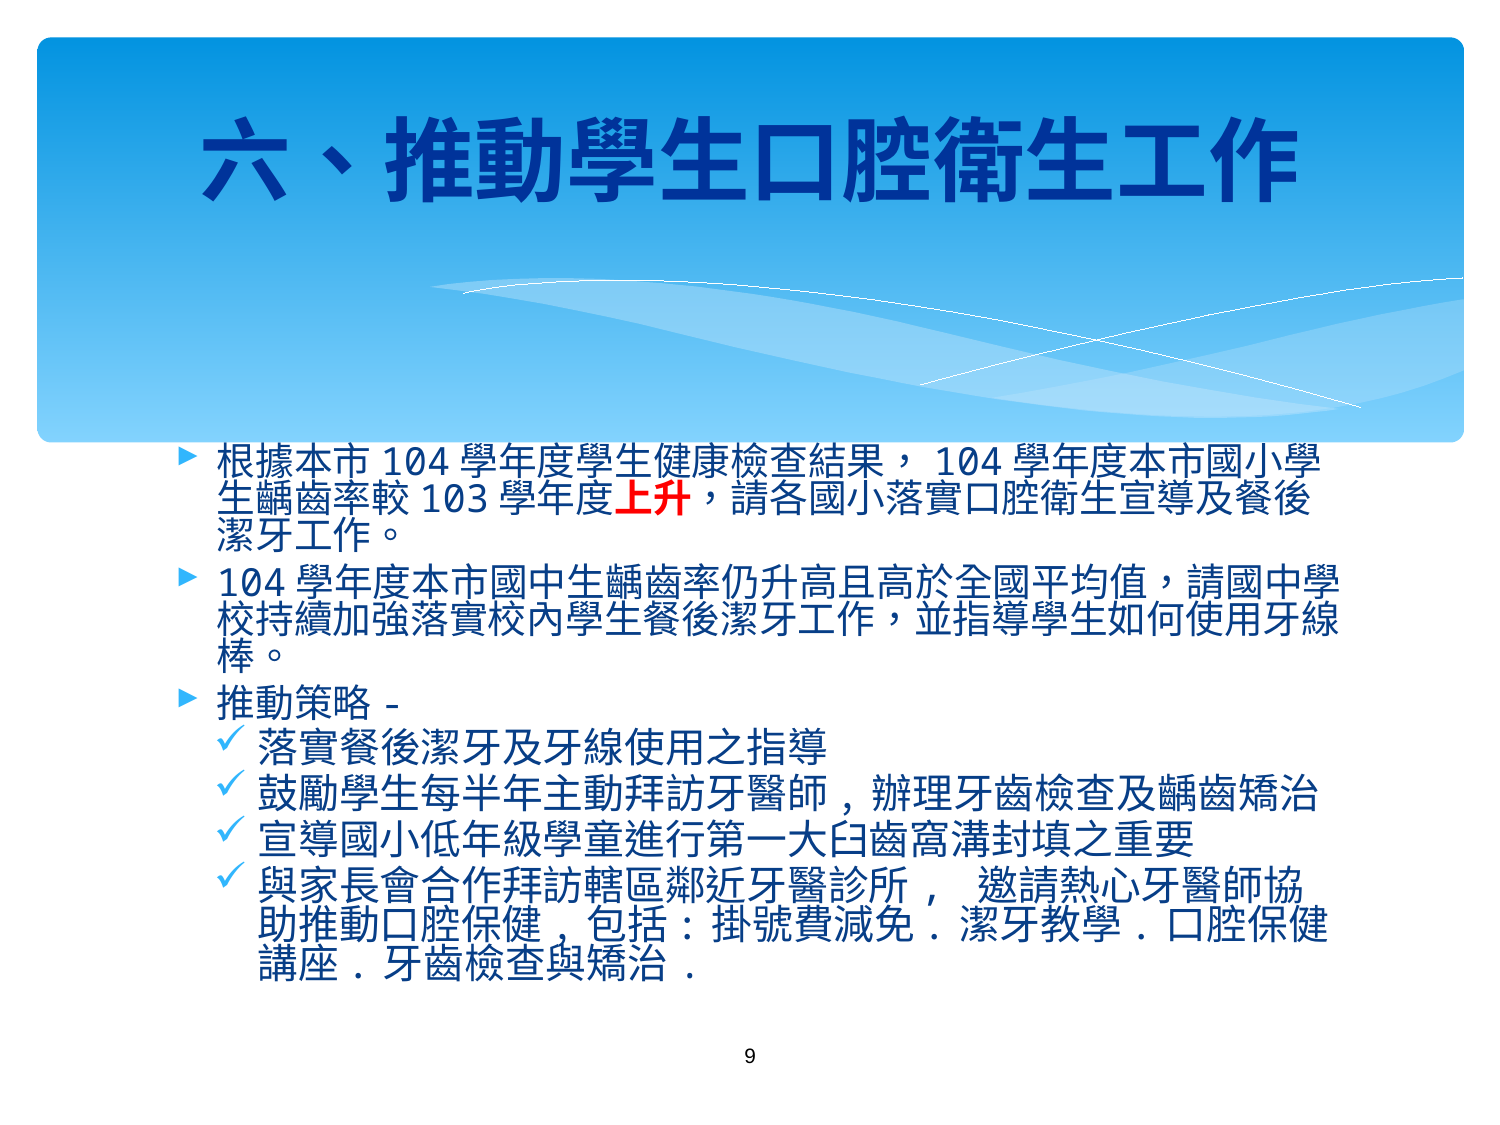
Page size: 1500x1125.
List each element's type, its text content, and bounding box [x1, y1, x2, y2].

title 六、推動學生口腔衛生工作 [75, 55, 1426, 261]
list 根據本市104學年度學生健康檢查結果，104學年度本市國小學生齲齒率較103學年度上升，請各國小落實口腔衛生宣導及餐後潔牙工作。 104學年度本市國中生齲齒率仍升高且高於全國平均值，請國中學校持續加強落實校內學生餐後潔牙工作，並指導學生如何使用牙線棒。 推動策略- 落實餐後潔牙及牙線使用之指導 鼓勵學生每半年主動拜訪牙醫師,辦理牙齒檢查及齲齒矯治 宣導國小低年級學童進行第一大臼齒窩溝封填之重要 與家長會合作拜訪轄區鄰近牙醫診所, 邀請熱心牙醫師協助推動口腔保健,包括:掛號費減免.潔牙教學.口腔保健講座.牙齒檢查與矯治. [142, 438, 1359, 1005]
text_box <number> [654, 1025, 846, 1086]
